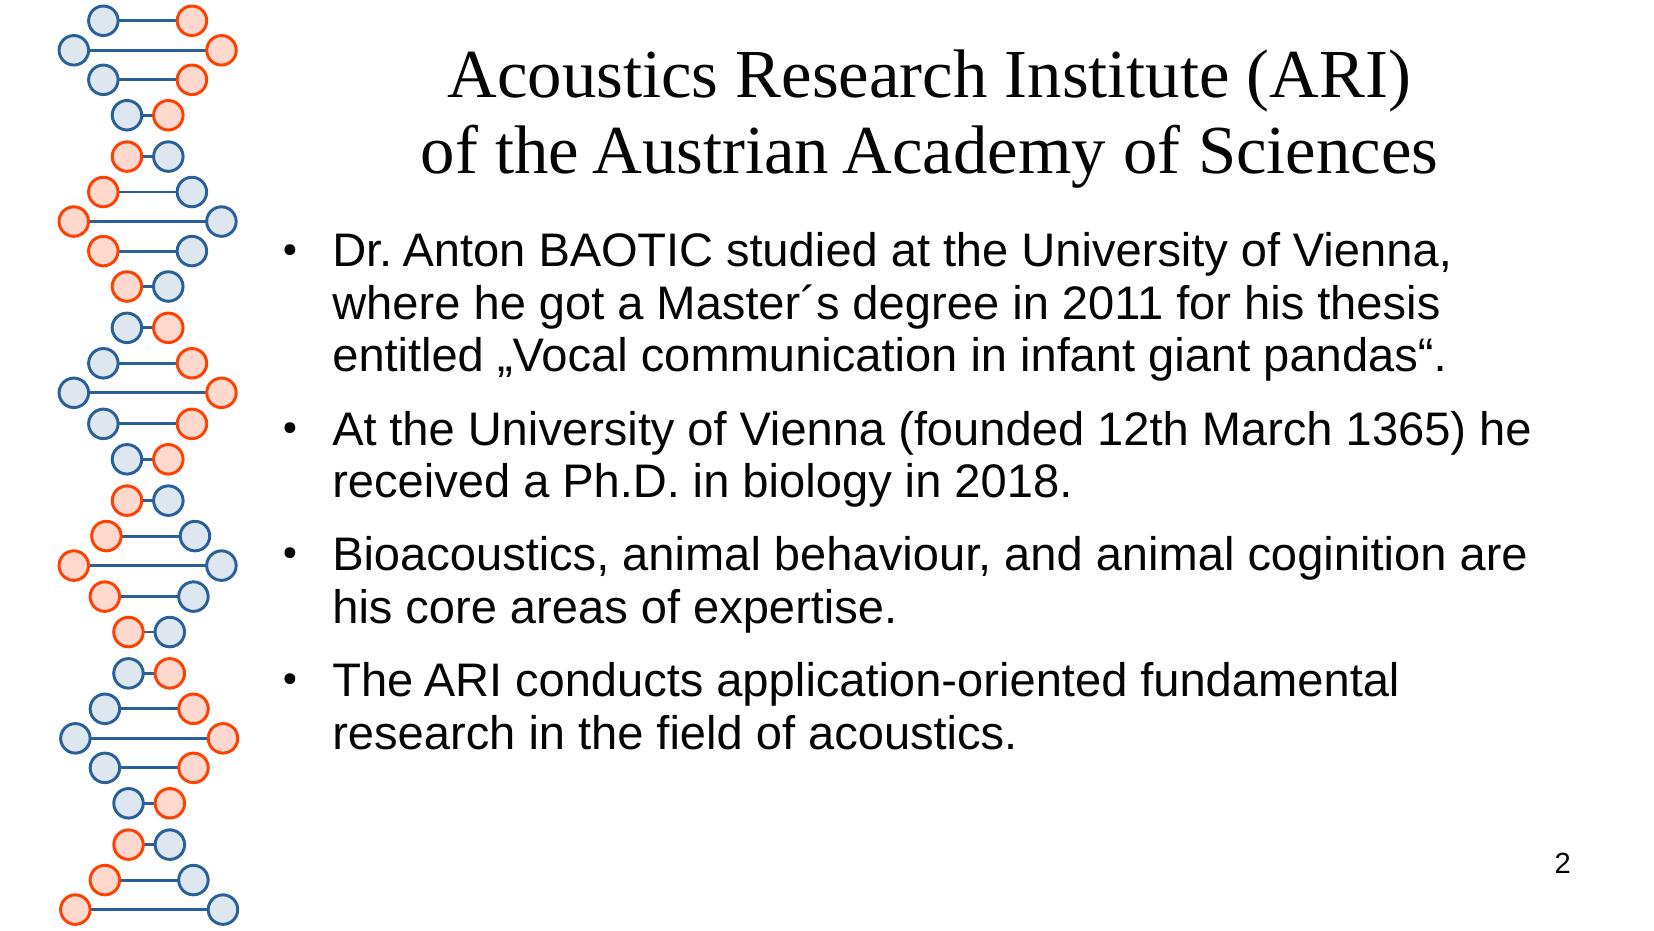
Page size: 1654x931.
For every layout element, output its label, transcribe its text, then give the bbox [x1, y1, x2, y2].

title Acoustics Research Institute (ARI) of the Austrian Academy of Sciences [265, 35, 1595, 189]
list Dr. Anton BAOTIC studied at the University of Vienna, where he got a Master´s degree in 2011 for his thesis entitled „Vocal communication in infant giant pandas“. At the University of Vienna (founded 12th March 1365) he received a Ph.D. in biology in 2018. Bioacoustics, animal behaviour, and animal coginition are his core areas of expertise. The ARI conducts application-oriented fundamental research in the field of acoustics. [265, 224, 1595, 764]
